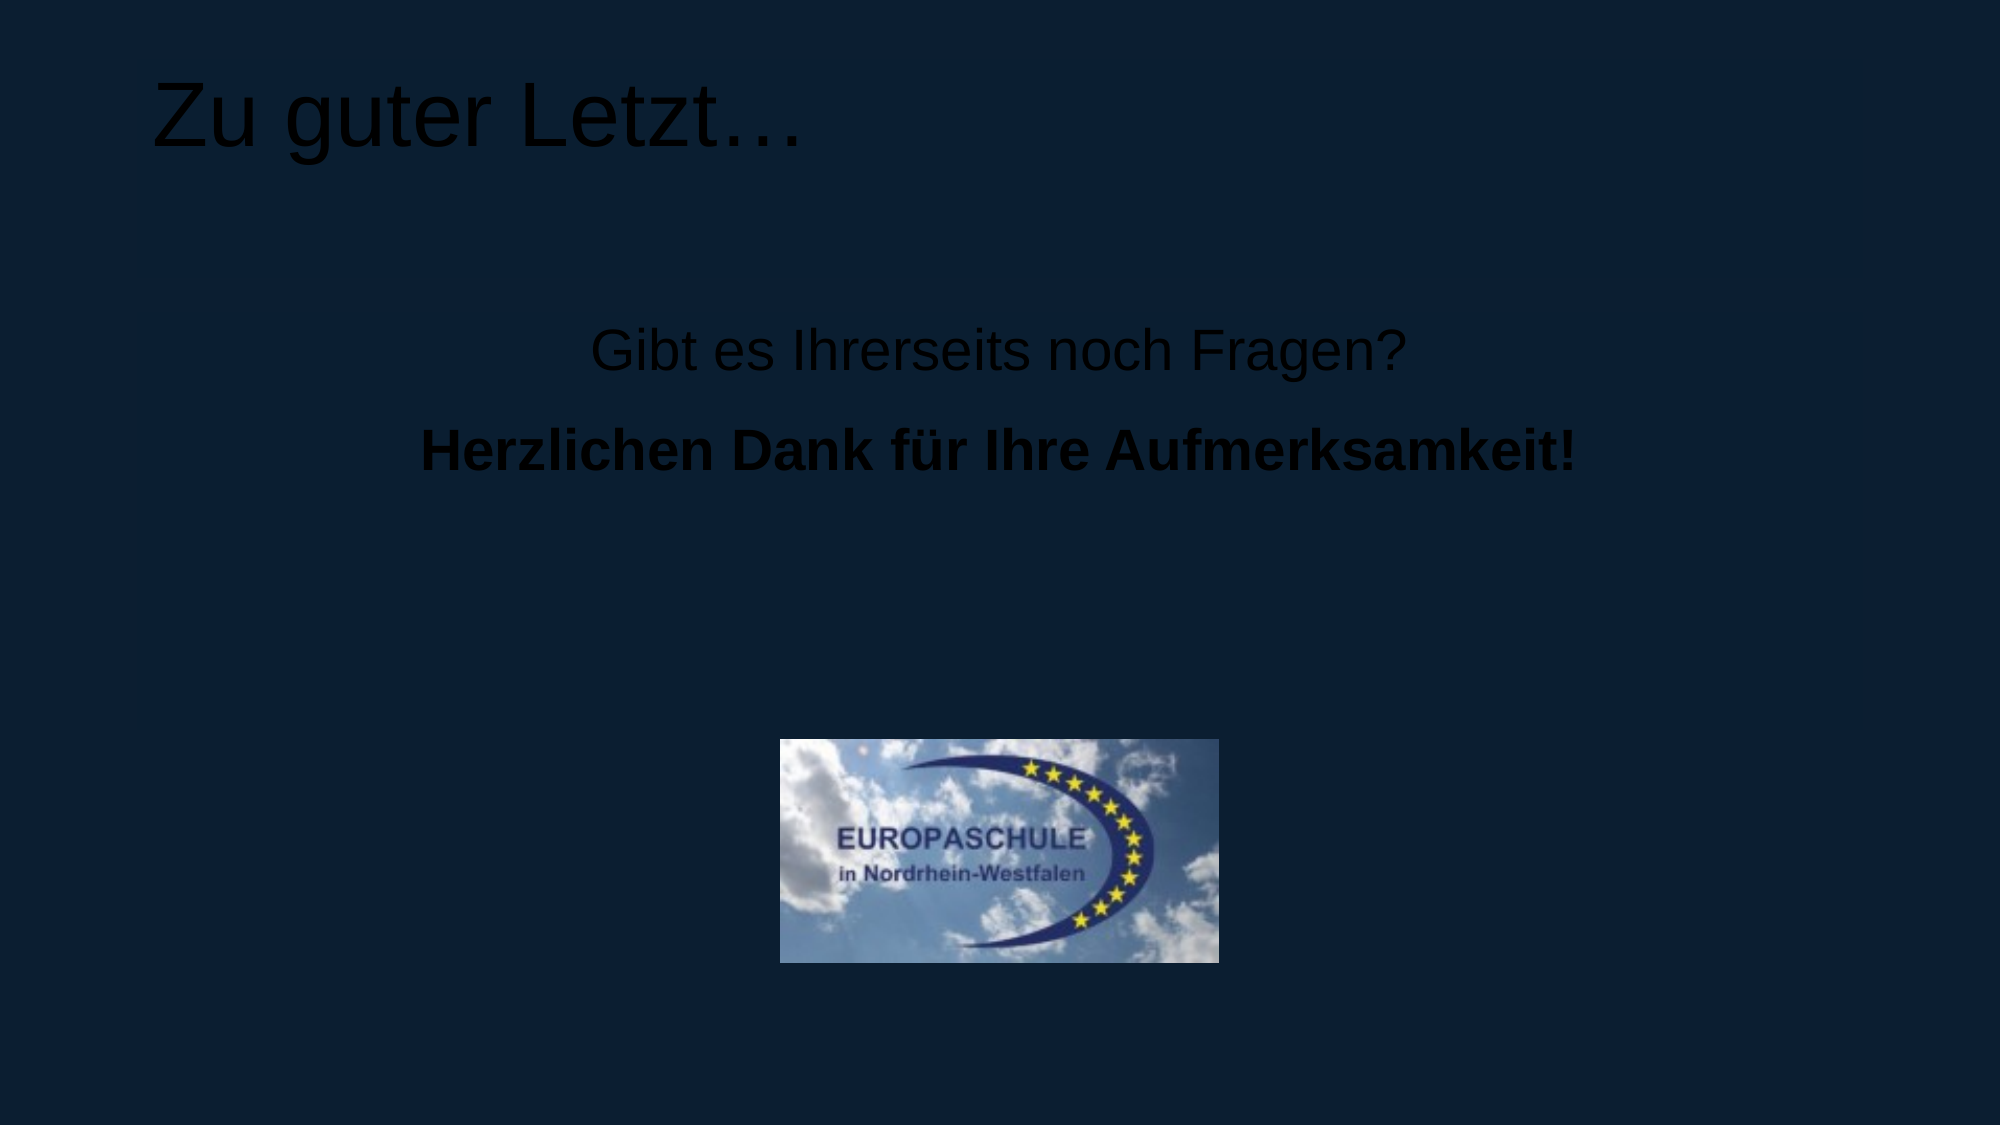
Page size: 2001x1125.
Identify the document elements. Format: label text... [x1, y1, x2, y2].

picture [780, 739, 1219, 963]
title Zu guter Letzt… [137, 59, 1863, 278]
list Gibt es Ihrerseits noch Fragen? Herzlichen Dank für Ihre Aufmerksamkeit! [137, 312, 1863, 730]
